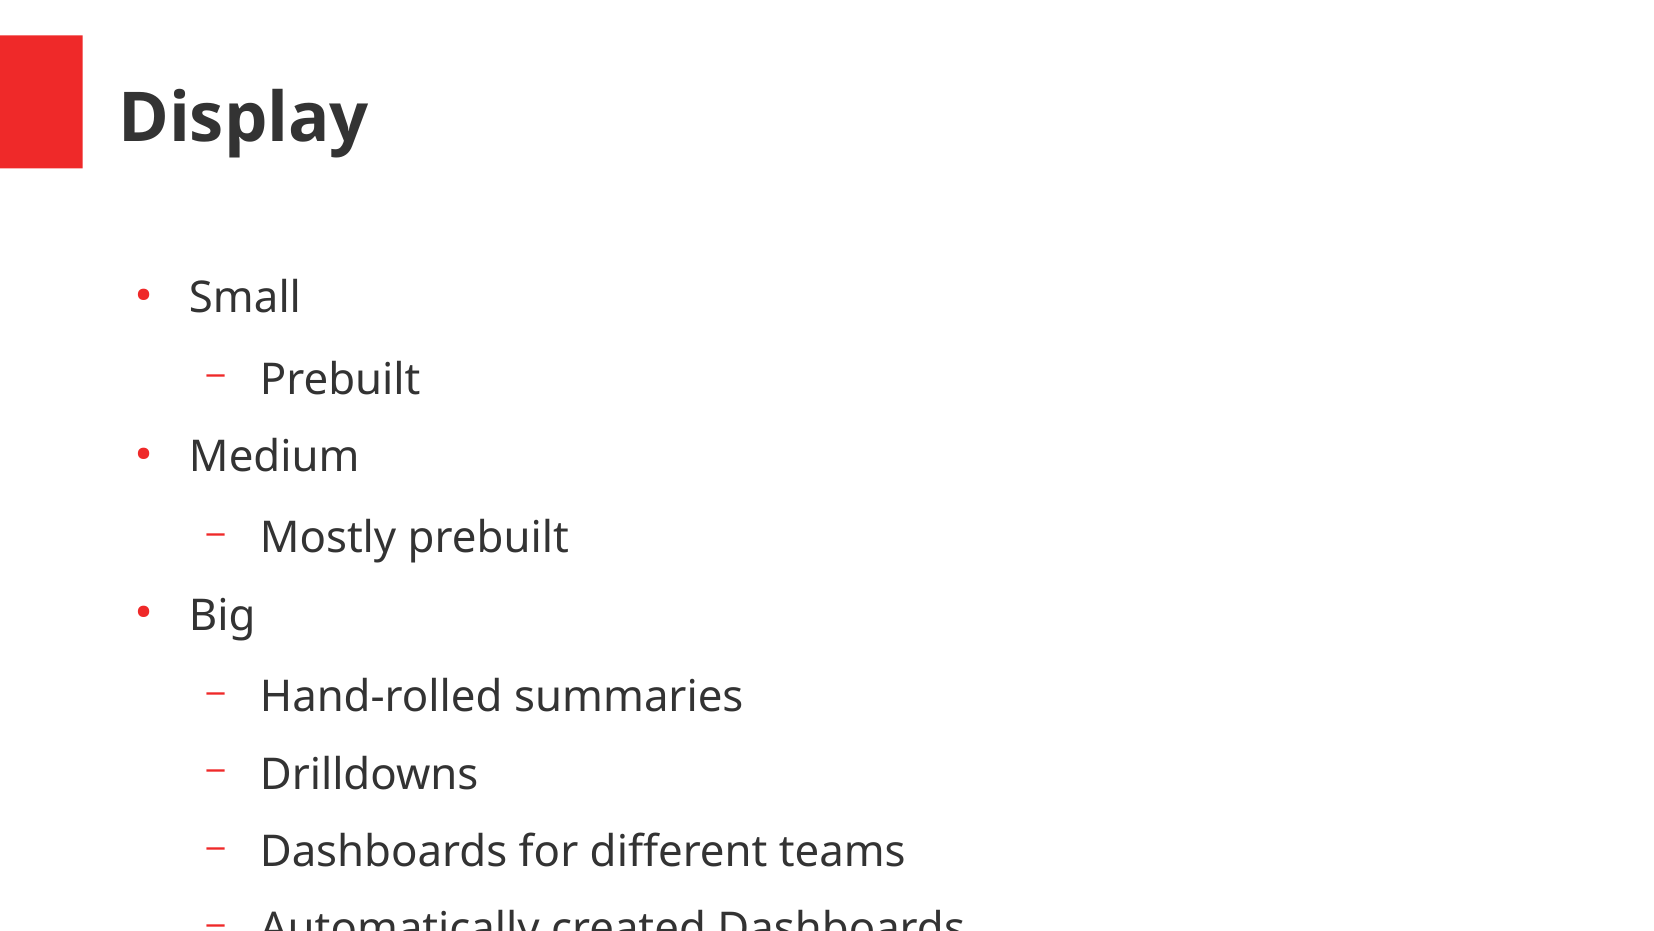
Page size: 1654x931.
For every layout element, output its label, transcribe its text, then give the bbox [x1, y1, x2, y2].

title Display [118, 37, 1571, 193]
list Small Prebuilt Medium Mostly prebuilt Big Hand-rolled summaries Drilldowns Dashboards for different teams Automatically created Dashboards [118, 265, 1536, 806]
